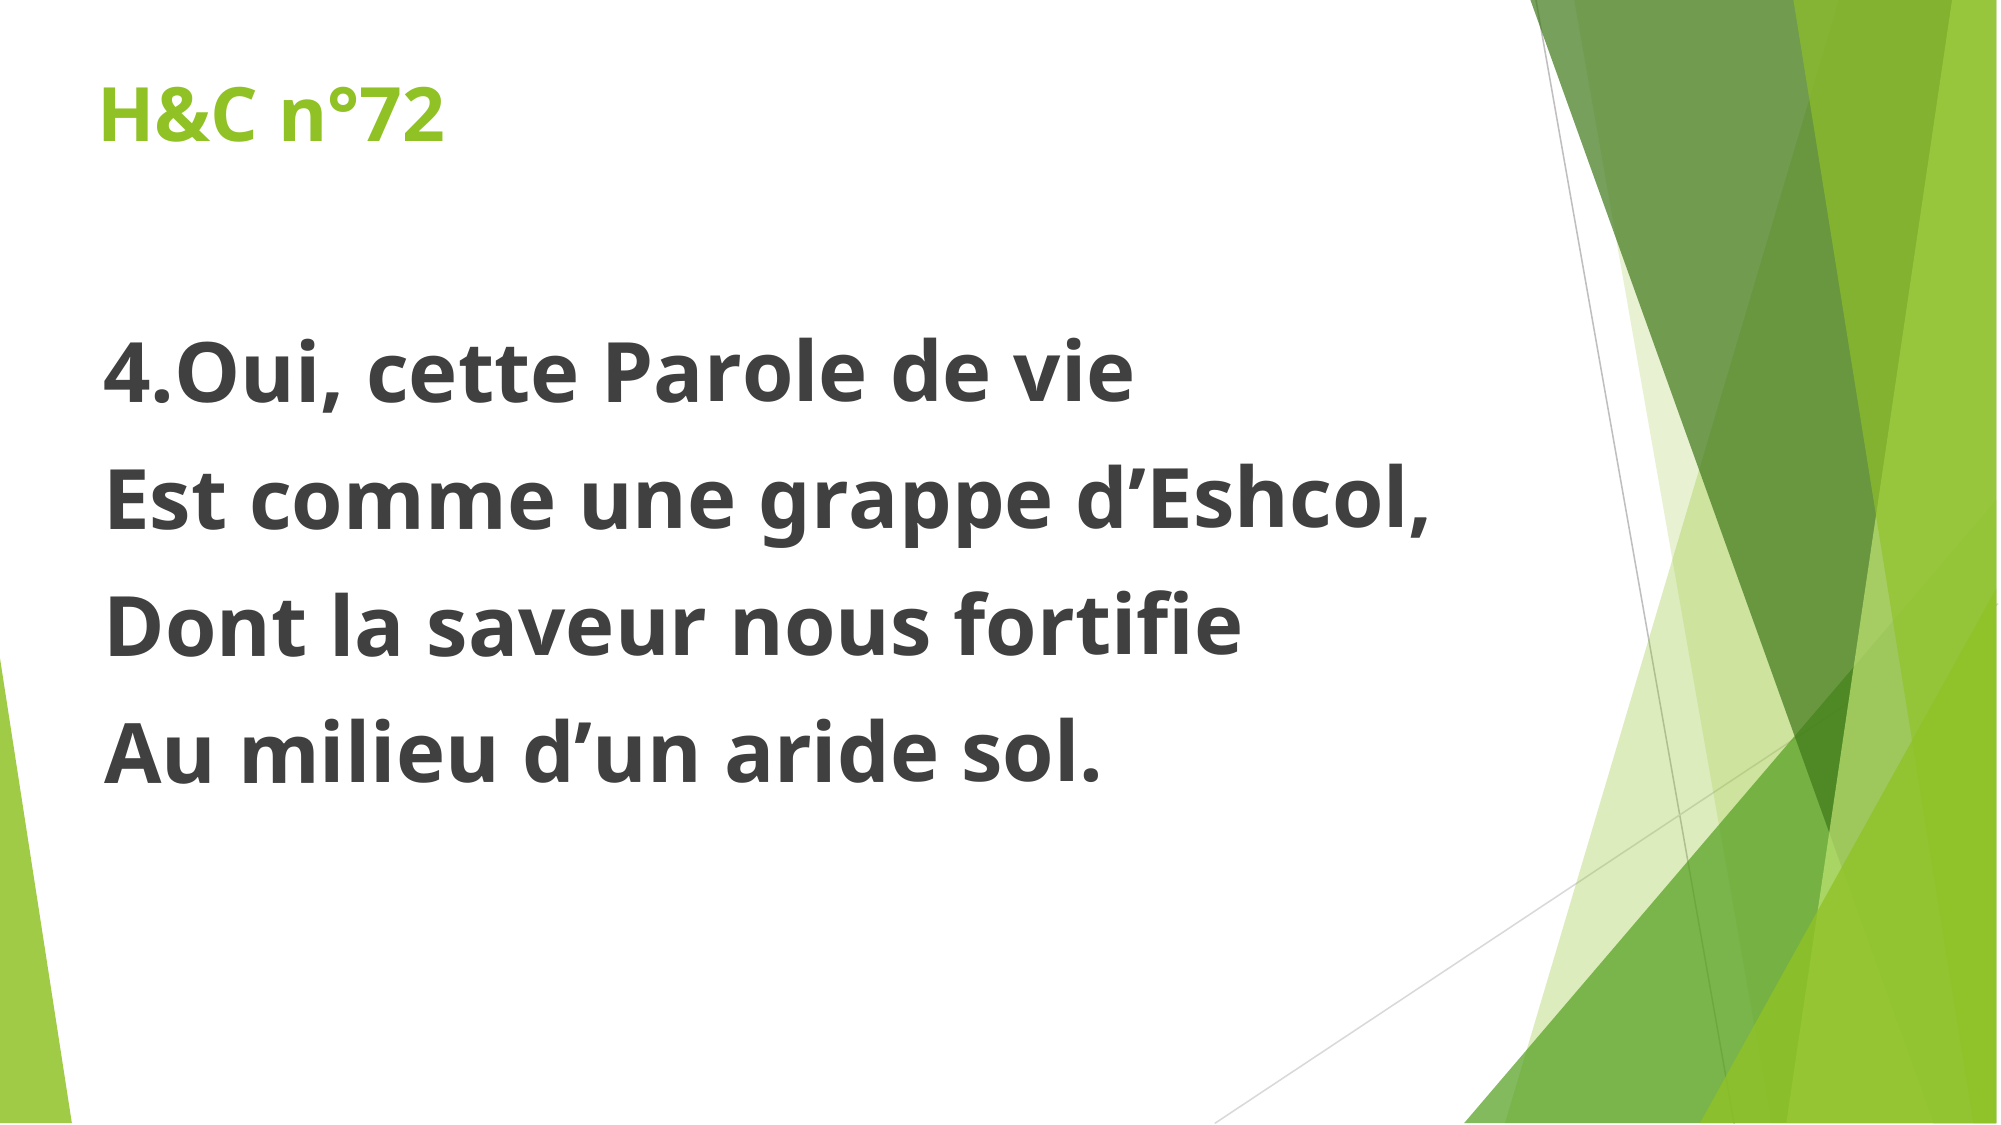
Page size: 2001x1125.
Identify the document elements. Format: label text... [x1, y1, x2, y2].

text_box H&C n°72 [82, 59, 496, 166]
text_box 4.Oui, cette Parole de vie Est comme une grappe d’Eshcol, Dont la saveur nous fortifie Au milieu d’un aride sol. [88, 292, 1839, 1082]
